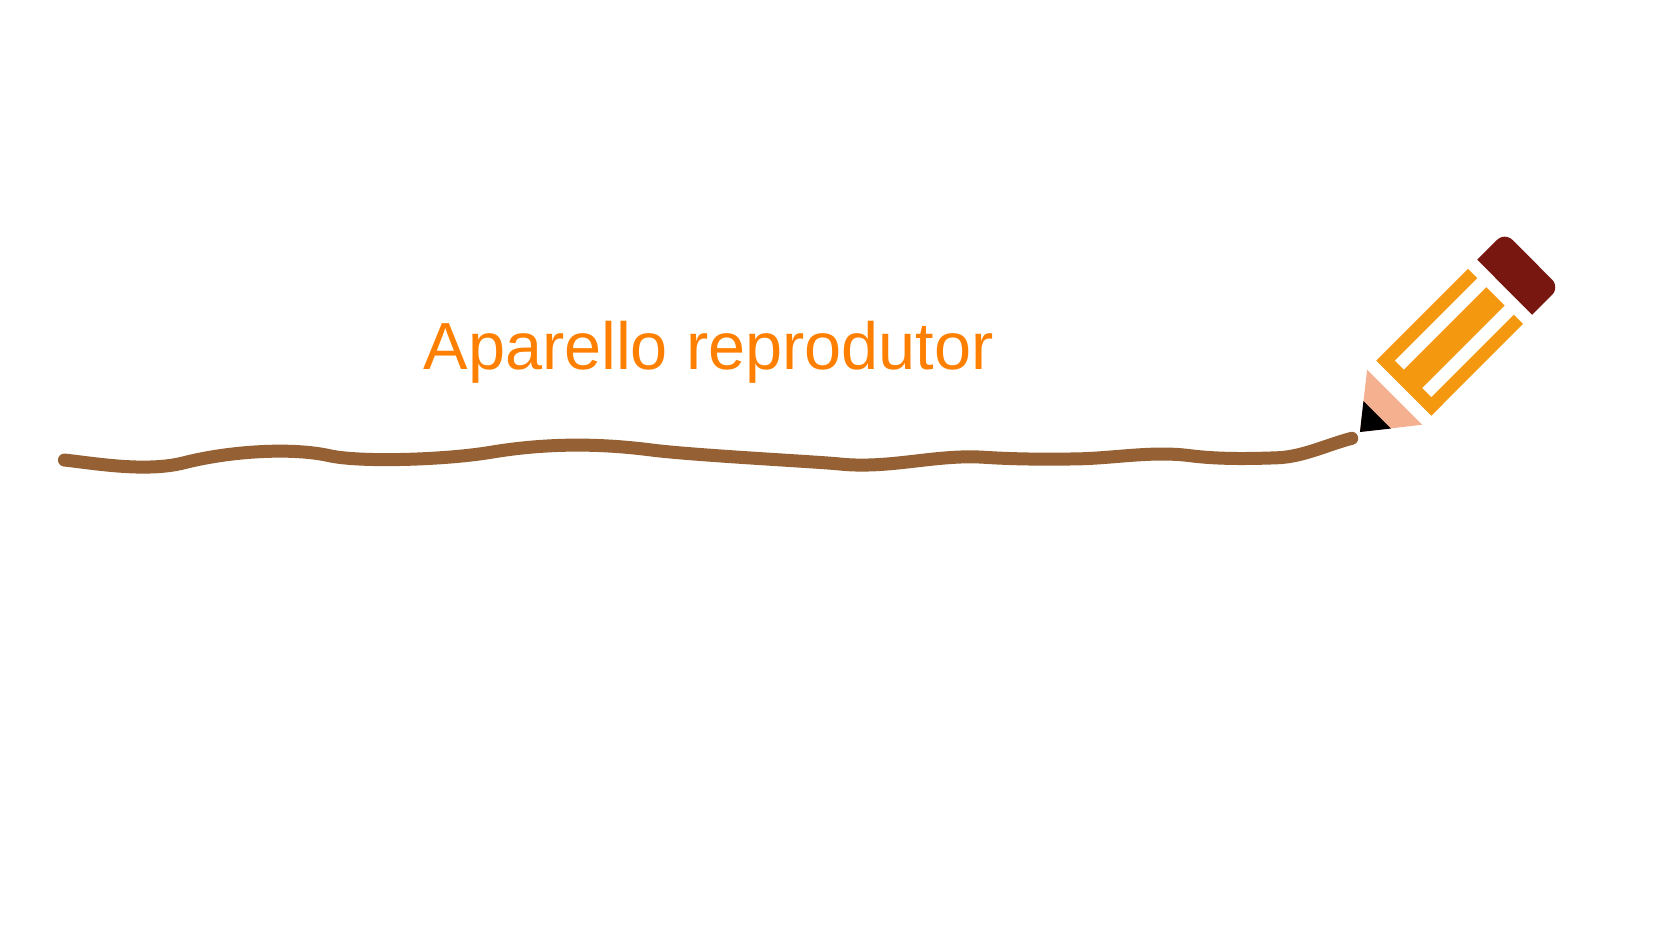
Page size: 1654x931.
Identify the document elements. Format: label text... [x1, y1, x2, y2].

title Aparello reprodutor [88, 265, 1329, 429]
